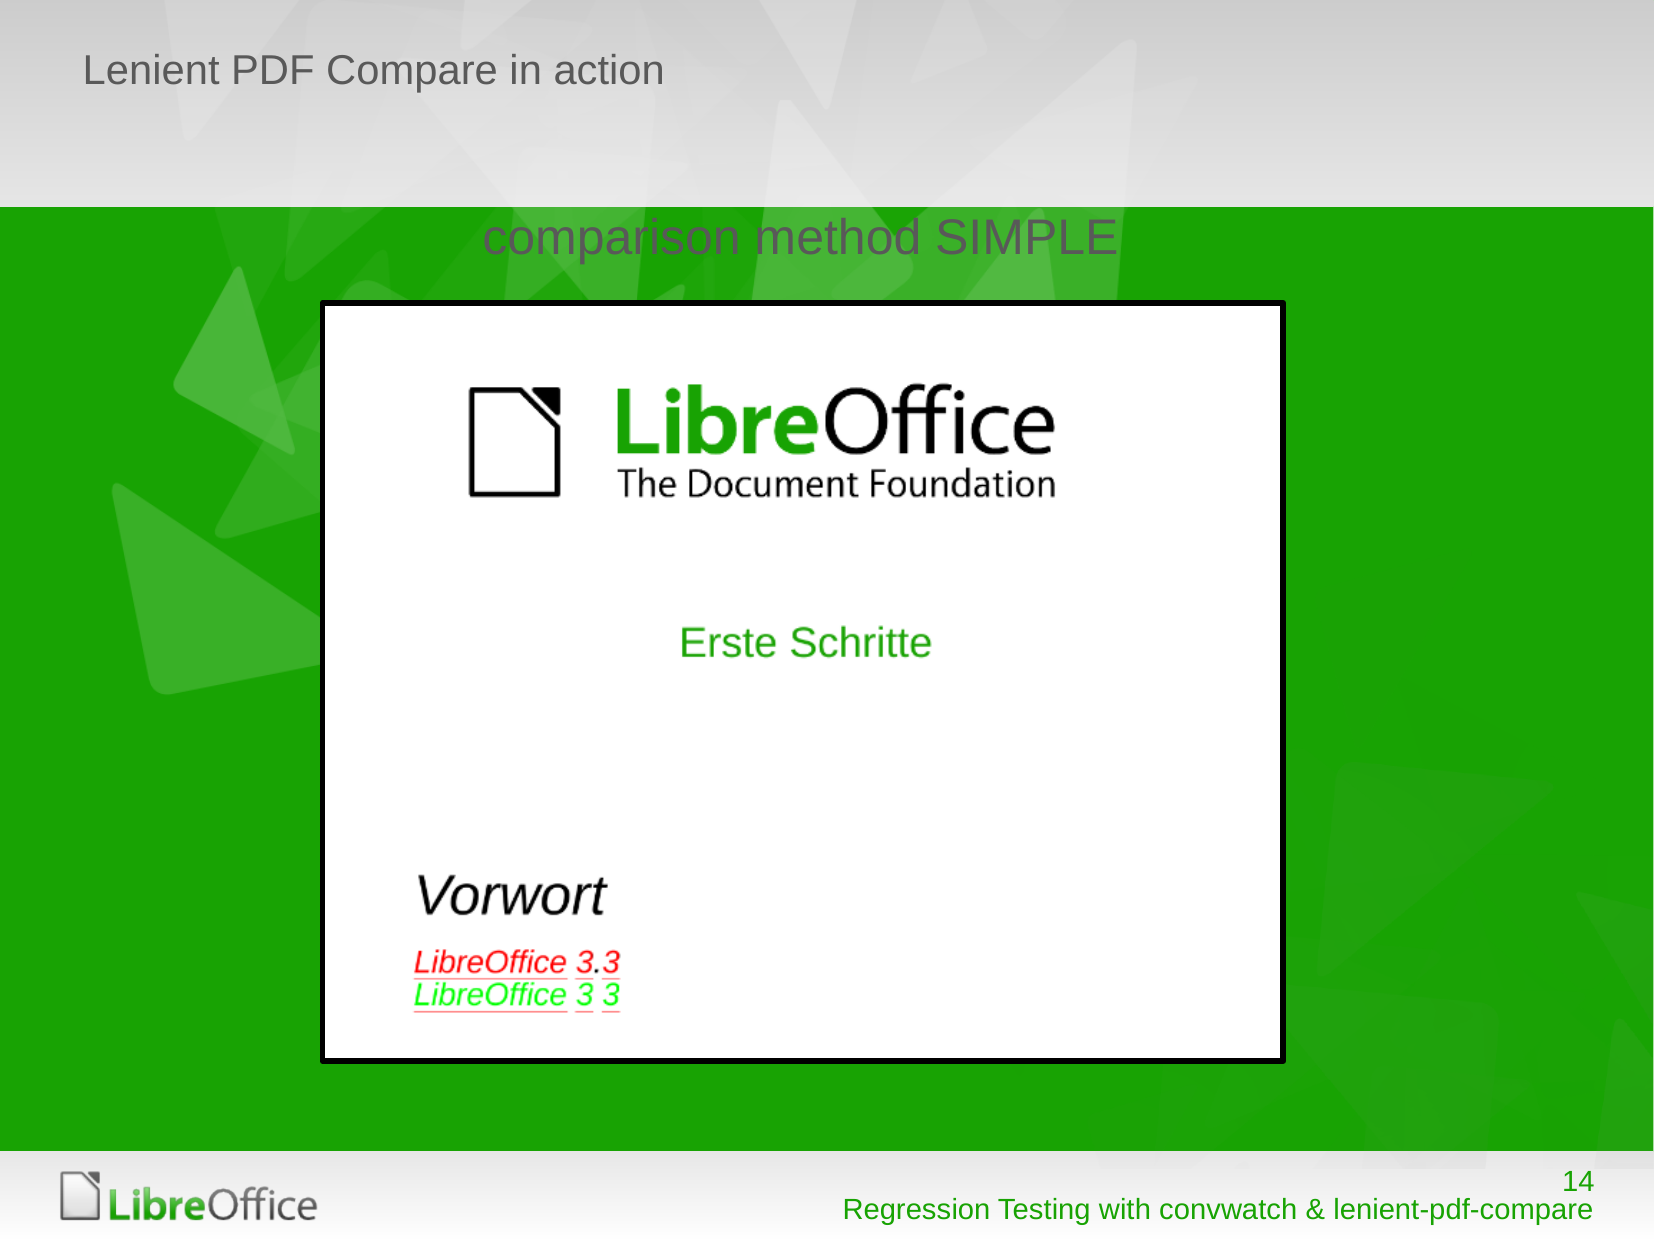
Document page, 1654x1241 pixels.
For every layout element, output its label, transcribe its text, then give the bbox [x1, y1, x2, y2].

text_box comparison method SIMPLE [364, 202, 1237, 280]
picture [0, 0, 1654, 1169]
picture [325, 305, 1281, 1058]
picture [41, 1152, 337, 1240]
title Lenient PDF Compare in action [82, 47, 1452, 110]
